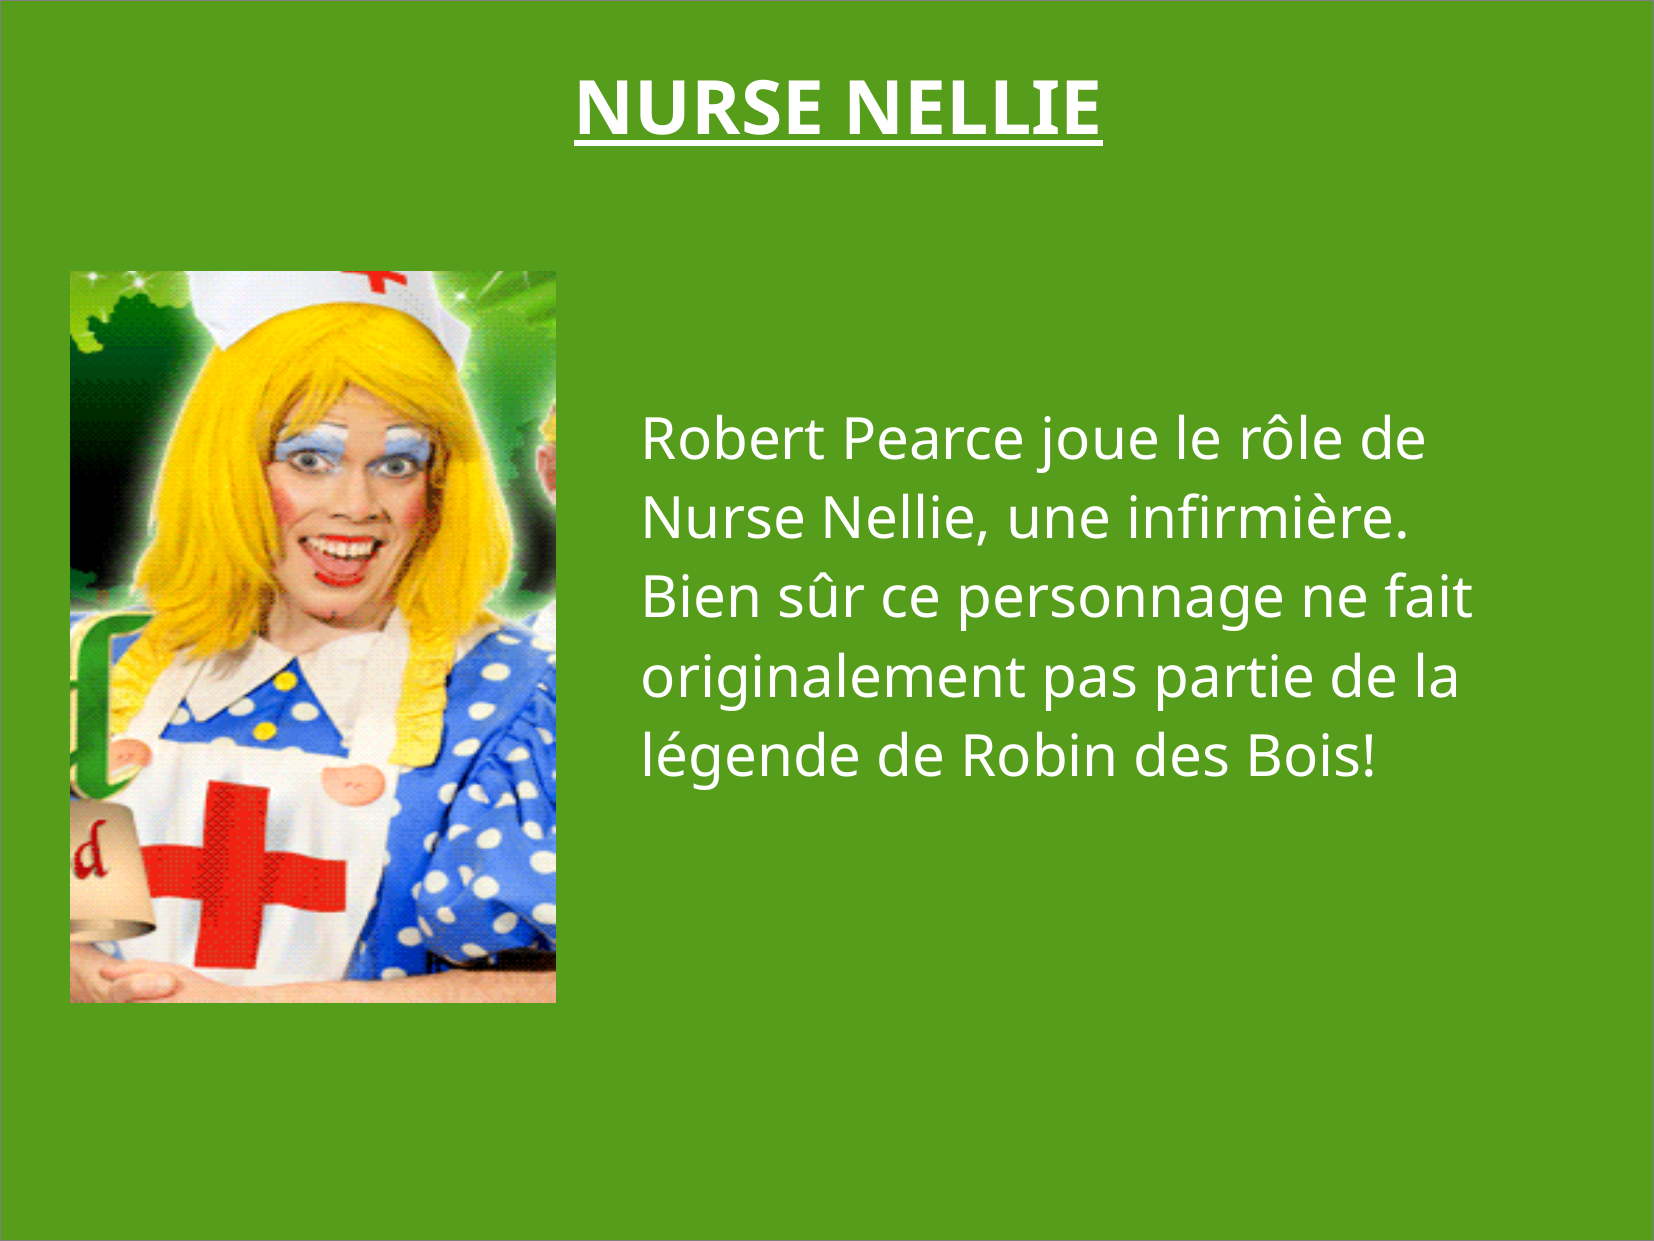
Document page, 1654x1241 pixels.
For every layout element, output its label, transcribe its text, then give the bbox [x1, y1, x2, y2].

text_box NURSE NELLIE [118, 47, 1560, 167]
picture [70, 271, 556, 1003]
text_box [0, 0, 1654, 1241]
text_box Robert Pearce joue le rôle de Nurse Nellie, une infirmière. Bien sûr ce personnage ne fait originalement pas partie de la légende de Robin des Bois! [625, 389, 1524, 813]
